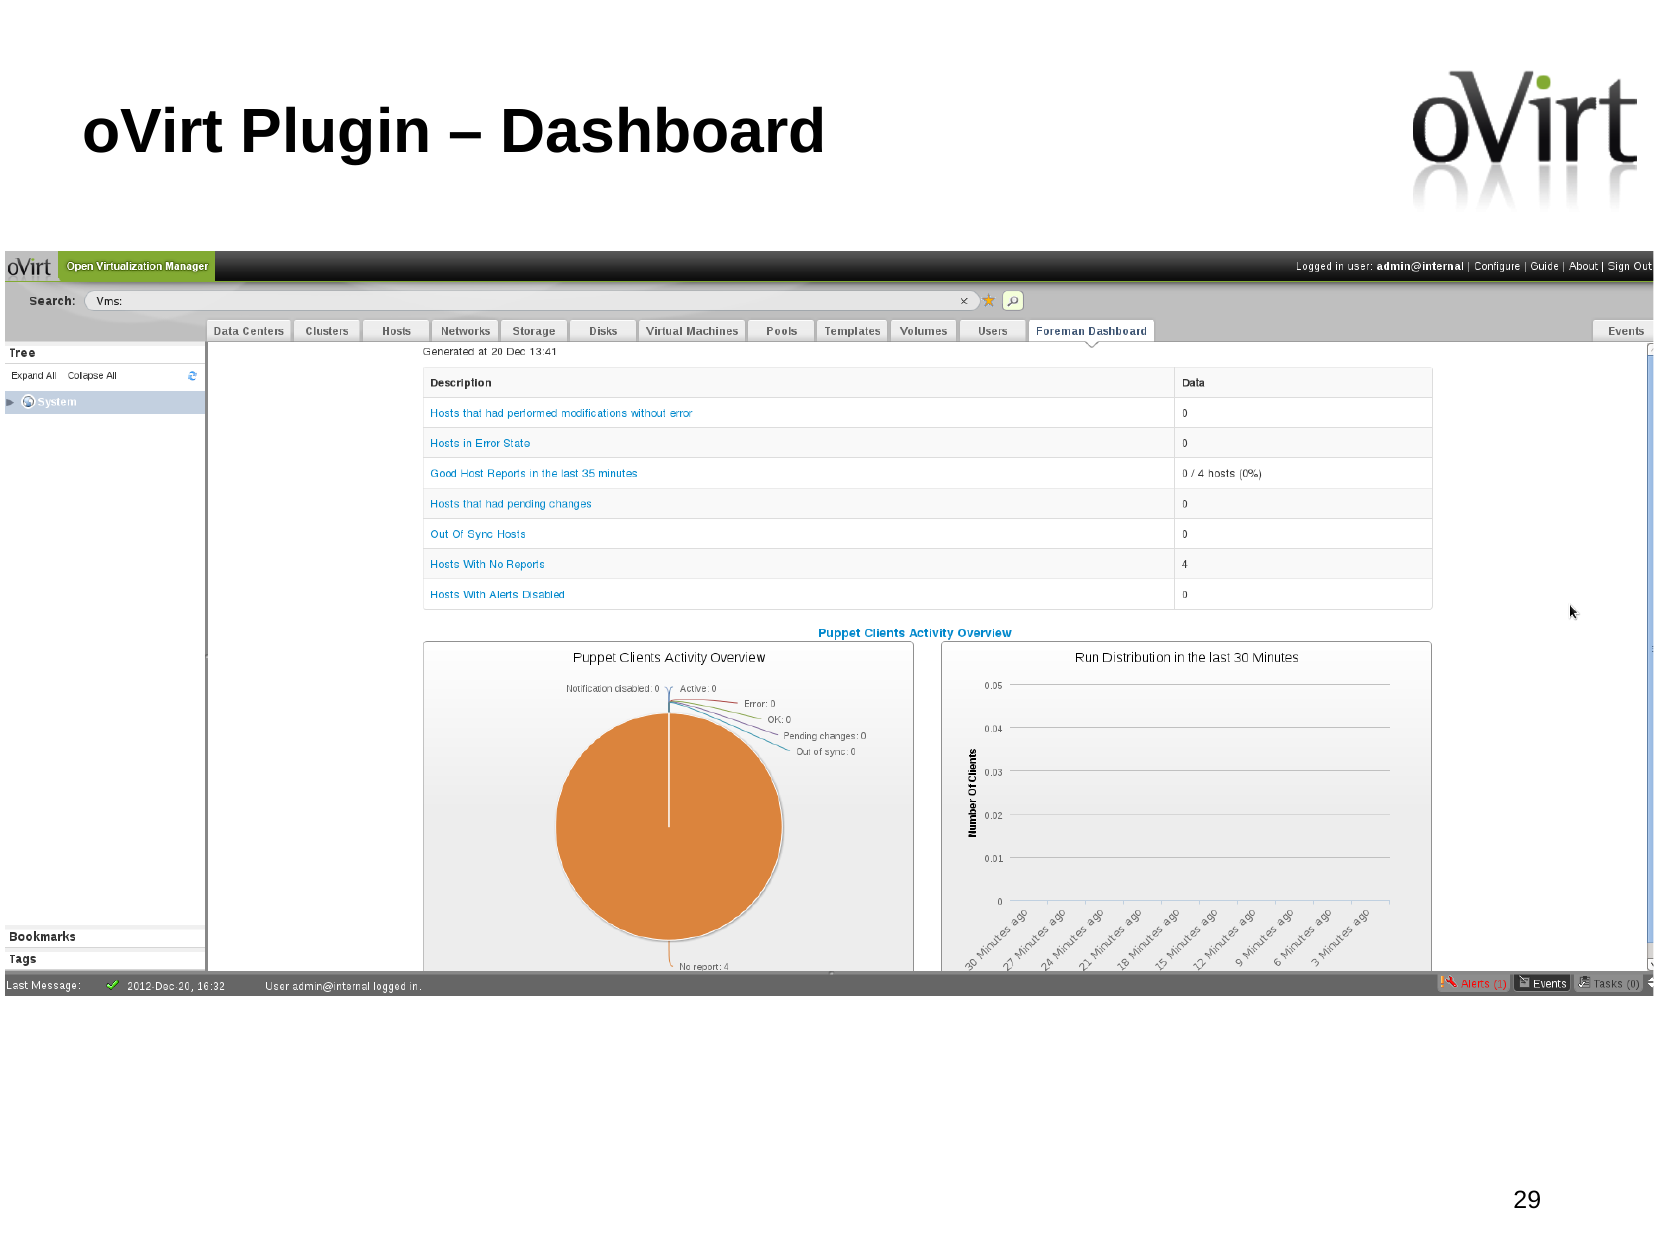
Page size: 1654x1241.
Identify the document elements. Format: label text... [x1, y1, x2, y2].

title oVirt Plugin – Dashboard [82, 37, 1303, 226]
picture [5, 246, 1654, 1000]
picture [1413, 63, 1637, 212]
